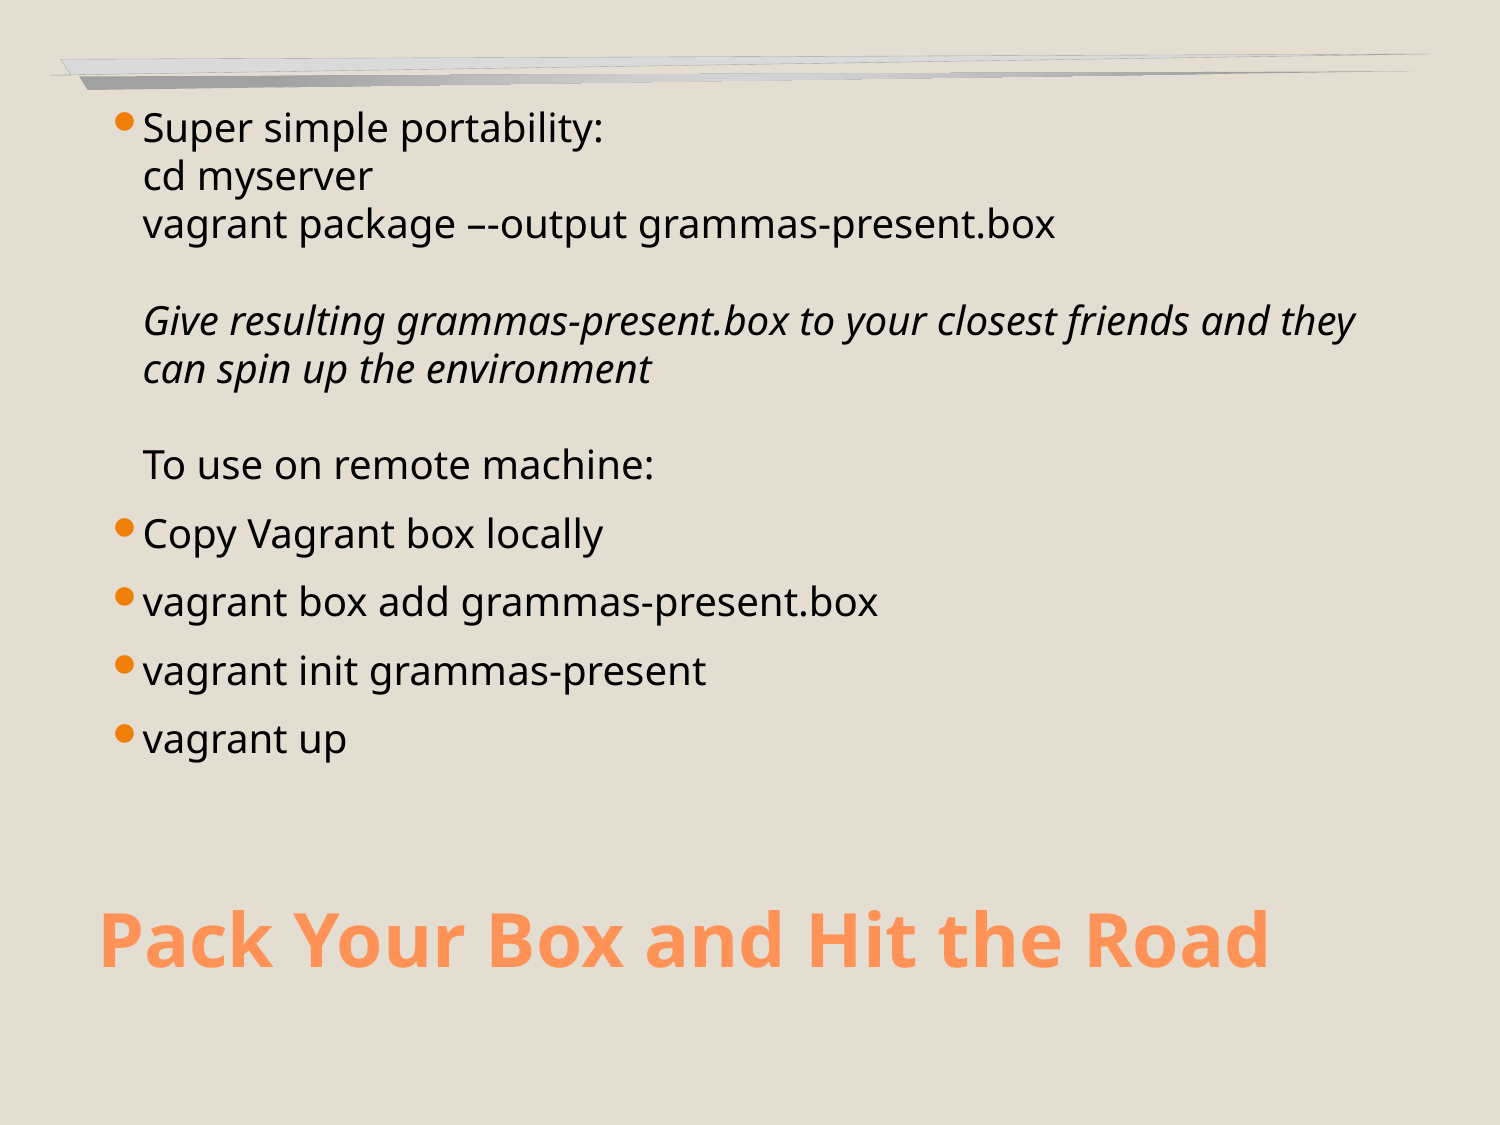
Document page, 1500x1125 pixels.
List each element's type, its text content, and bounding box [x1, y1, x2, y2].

list Super simple portability: cd myserver vagrant package –-output grammas-present.box Give resulting grammas-present.box to your closest friends and they can spin up the environment To use on remote machine: Copy Vagrant box locally vagrant box add grammas-present.box vagrant init grammas-present vagrant up [82, 86, 1425, 774]
title Pack Your Box and Hit the Road [82, 817, 1425, 990]
